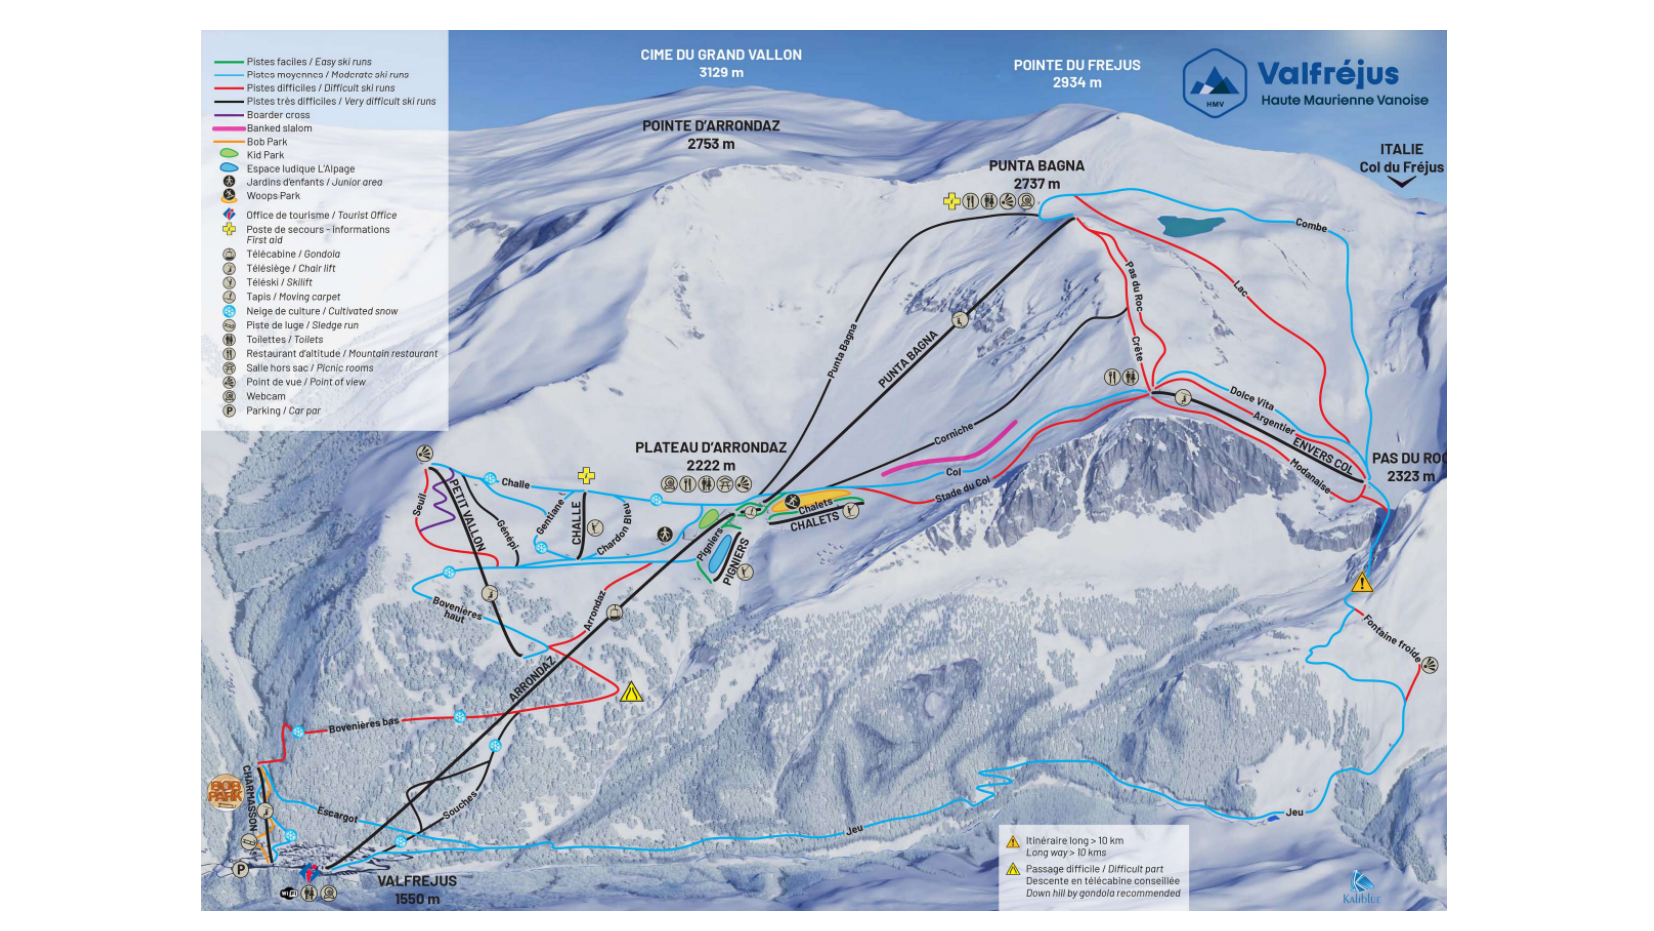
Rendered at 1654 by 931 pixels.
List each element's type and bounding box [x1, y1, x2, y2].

picture [201, 30, 1447, 911]
